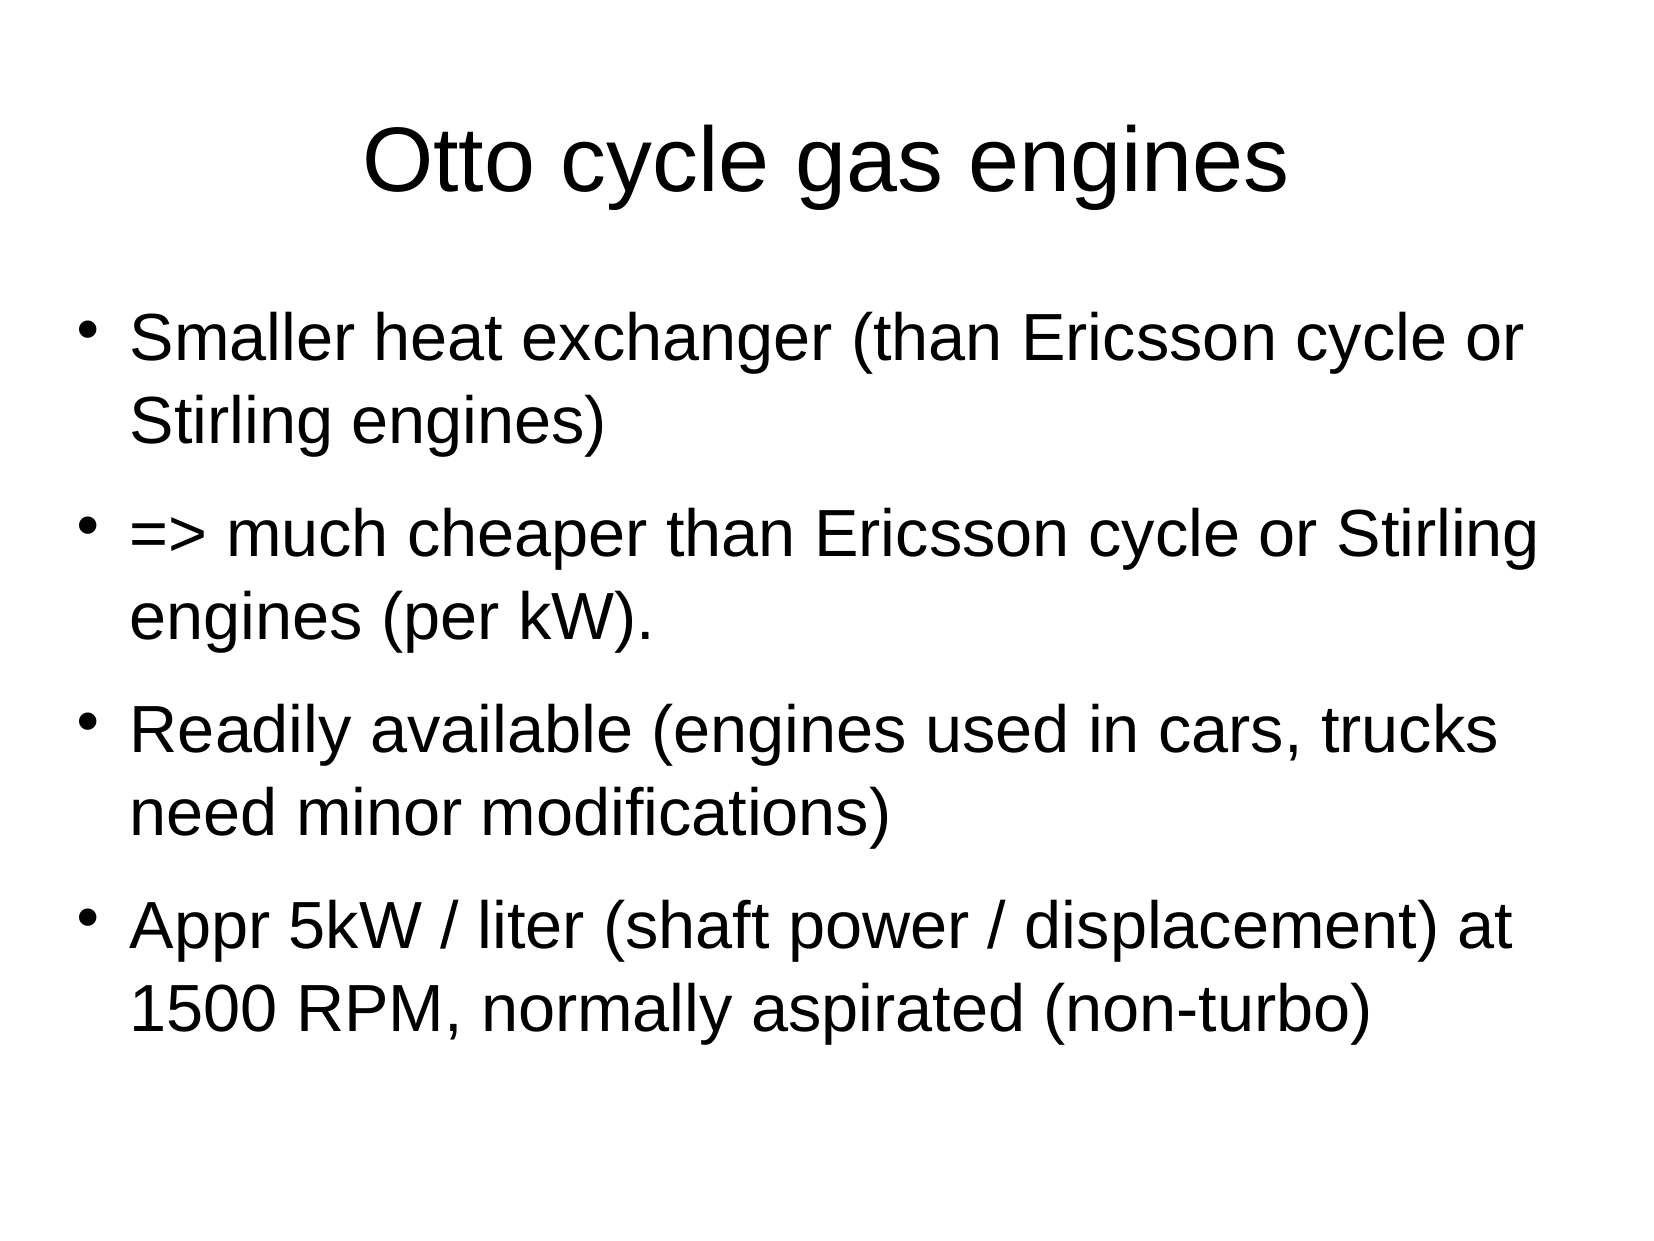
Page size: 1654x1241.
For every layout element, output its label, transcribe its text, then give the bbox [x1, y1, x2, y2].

list Smaller heat exchanger (than Ericsson cycle or Stirling engines) => much cheaper than Ericsson cycle or Stirling engines (per kW). Readily available (engines used in cars, trucks need minor modifications) Appr 5kW / liter (shaft power / displacement) at 1500 RPM, normally aspirated (non-turbo) [59, 290, 1572, 1109]
title Otto cycle gas engines [82, 56, 1571, 249]
